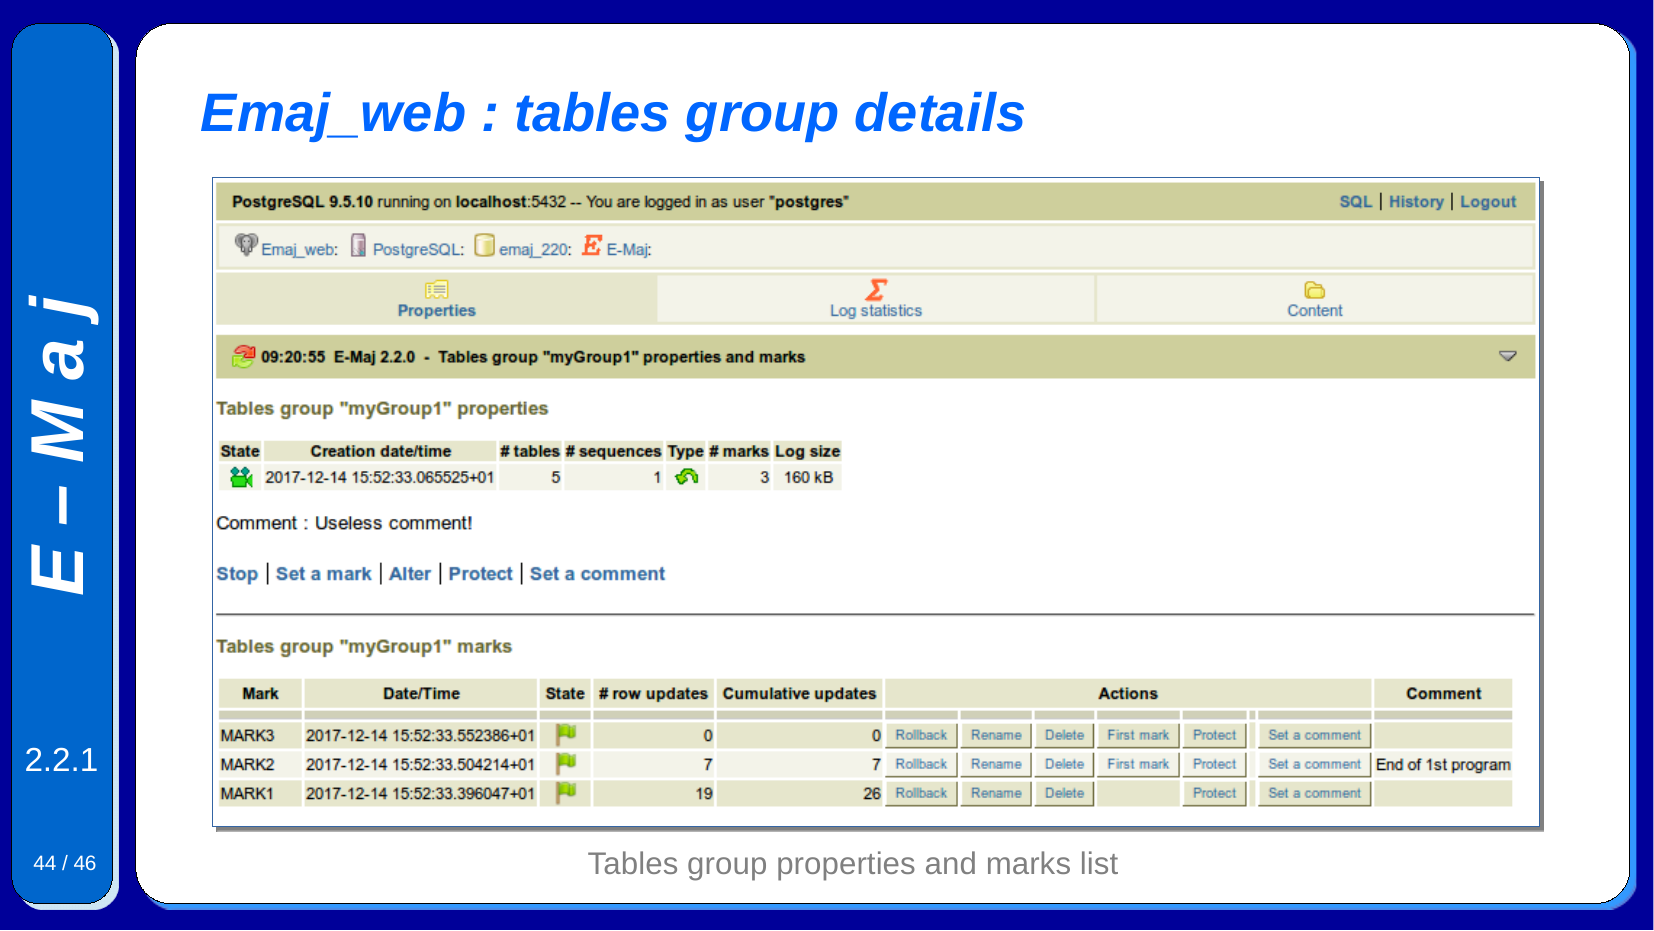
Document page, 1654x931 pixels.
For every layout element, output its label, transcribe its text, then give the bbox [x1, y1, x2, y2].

title Emaj_web : tables group details [200, 34, 1575, 191]
picture [212, 177, 1540, 827]
text_box Tables group properties and marks list [572, 838, 1348, 889]
